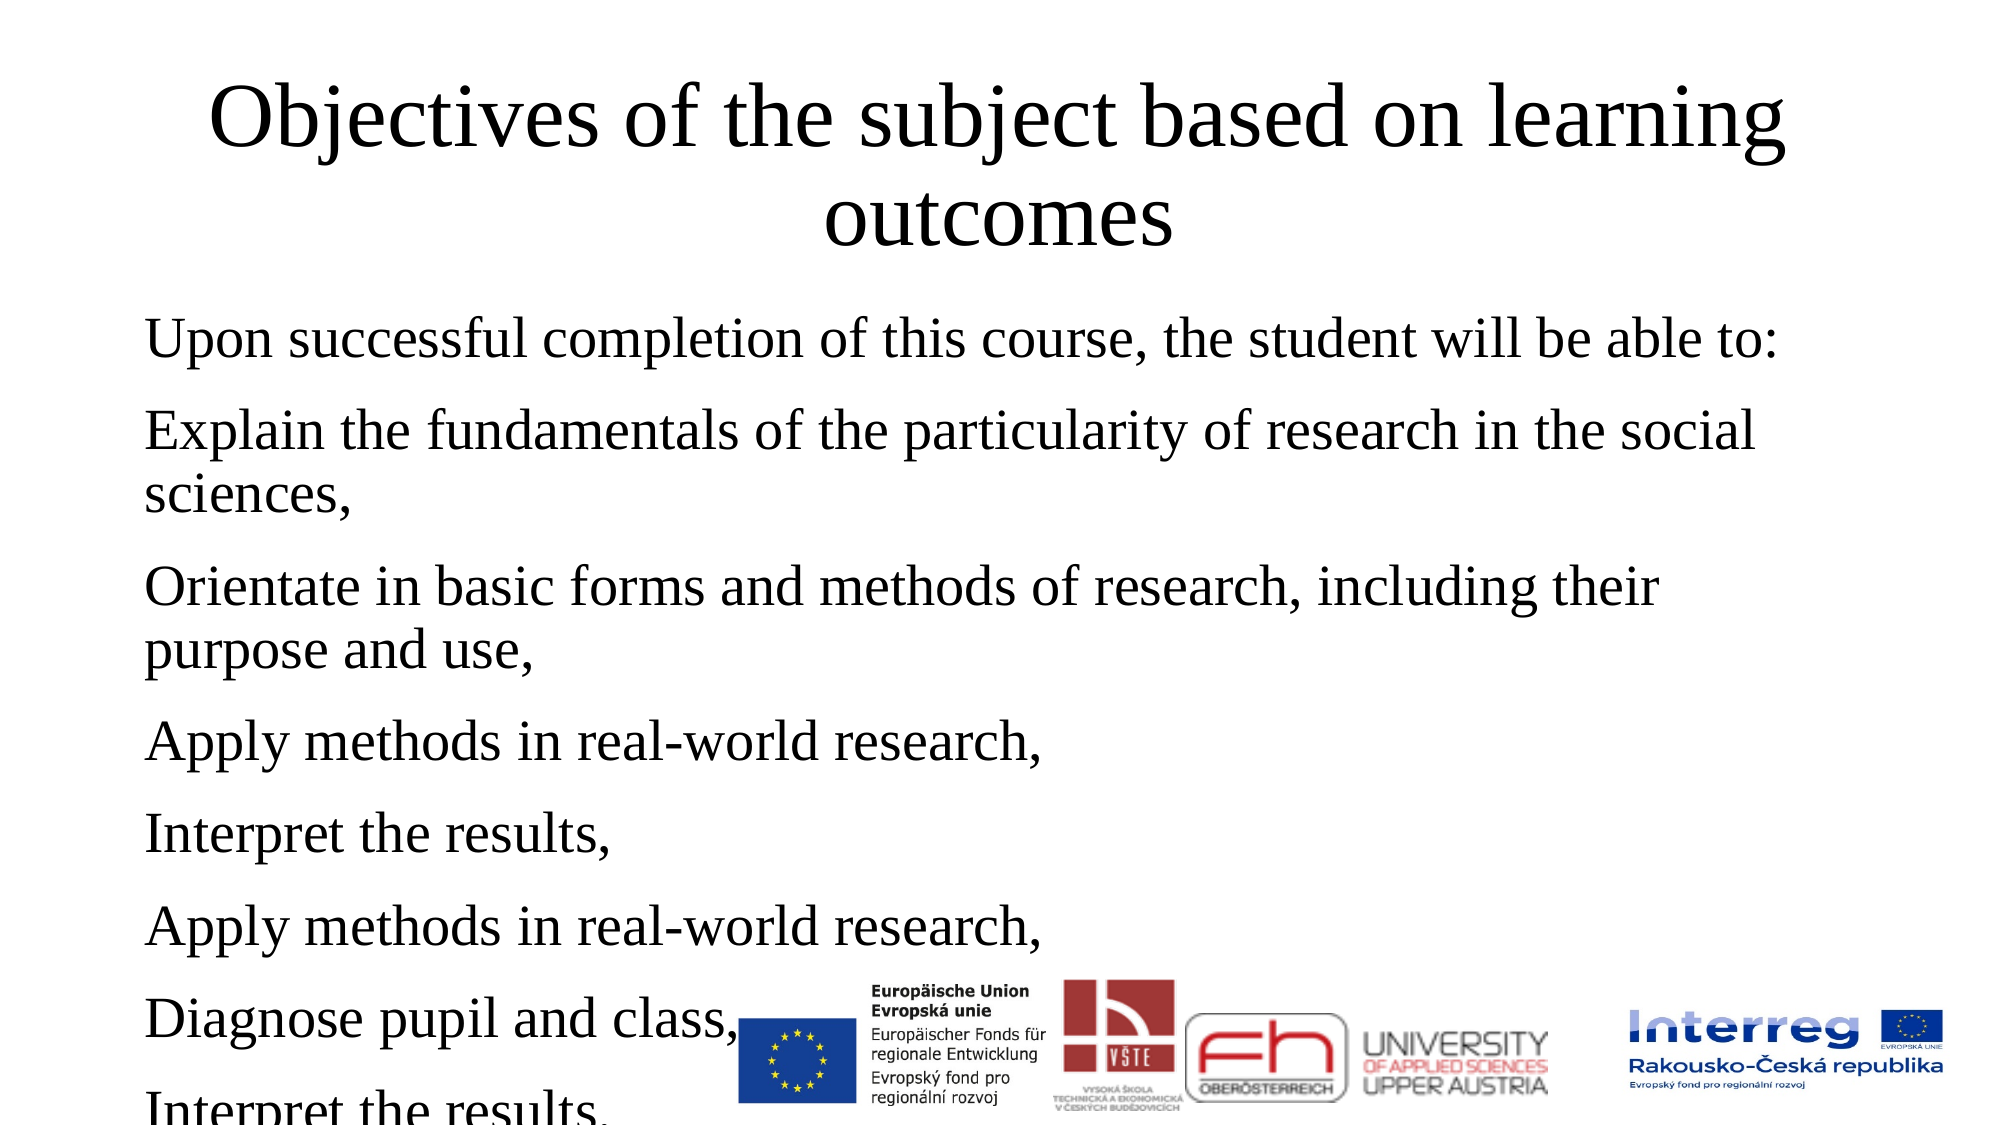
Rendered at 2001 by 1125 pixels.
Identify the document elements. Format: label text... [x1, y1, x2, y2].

picture [1599, 986, 1973, 1125]
picture [1185, 1013, 1548, 1103]
title Objectives of the subject based on learning outcomes [137, 59, 1863, 278]
picture [1053, 979, 1184, 1111]
picture [736, 984, 1046, 1106]
list Upon successful completion of this course, the student will be able to: Explain the fundamentals of the particularity of research in the social sciences, Orientate in basic forms and methods of research, including their purpose and use, Apply methods in real-world research, Interpret the results, Apply methods in real-world research, Diagnose pupil and class, Interpret the results. [129, 299, 1863, 1125]
